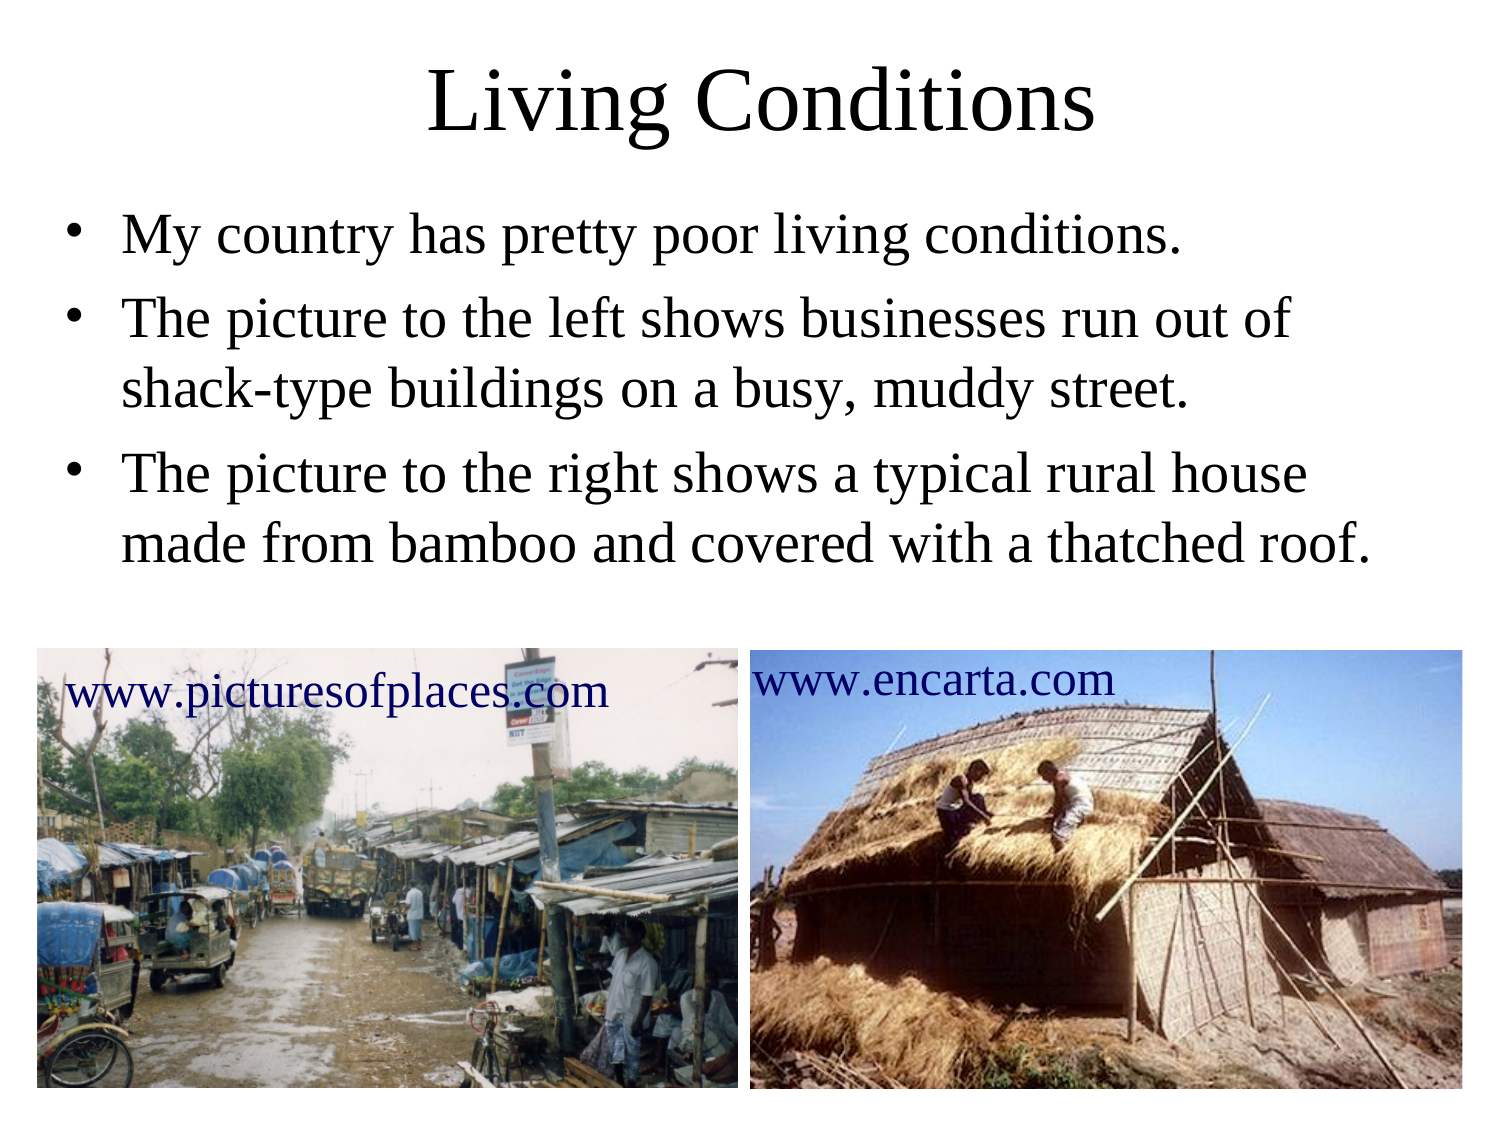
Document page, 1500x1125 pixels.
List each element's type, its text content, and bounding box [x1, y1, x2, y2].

picture [750, 650, 1463, 1089]
title Living Conditions [125, 0, 1401, 187]
picture [37, 648, 738, 1089]
text_box www.encarta.com [737, 637, 1176, 805]
text_box www.picturesofplaces.com [49, 649, 688, 726]
list My country has pretty poor living conditions. The picture to the left shows businesses run out of shack-type buildings on a busy, muddy street. The picture to the right shows a typical rural house made from bamboo and covered with a thatched roof. [49, 187, 1425, 613]
